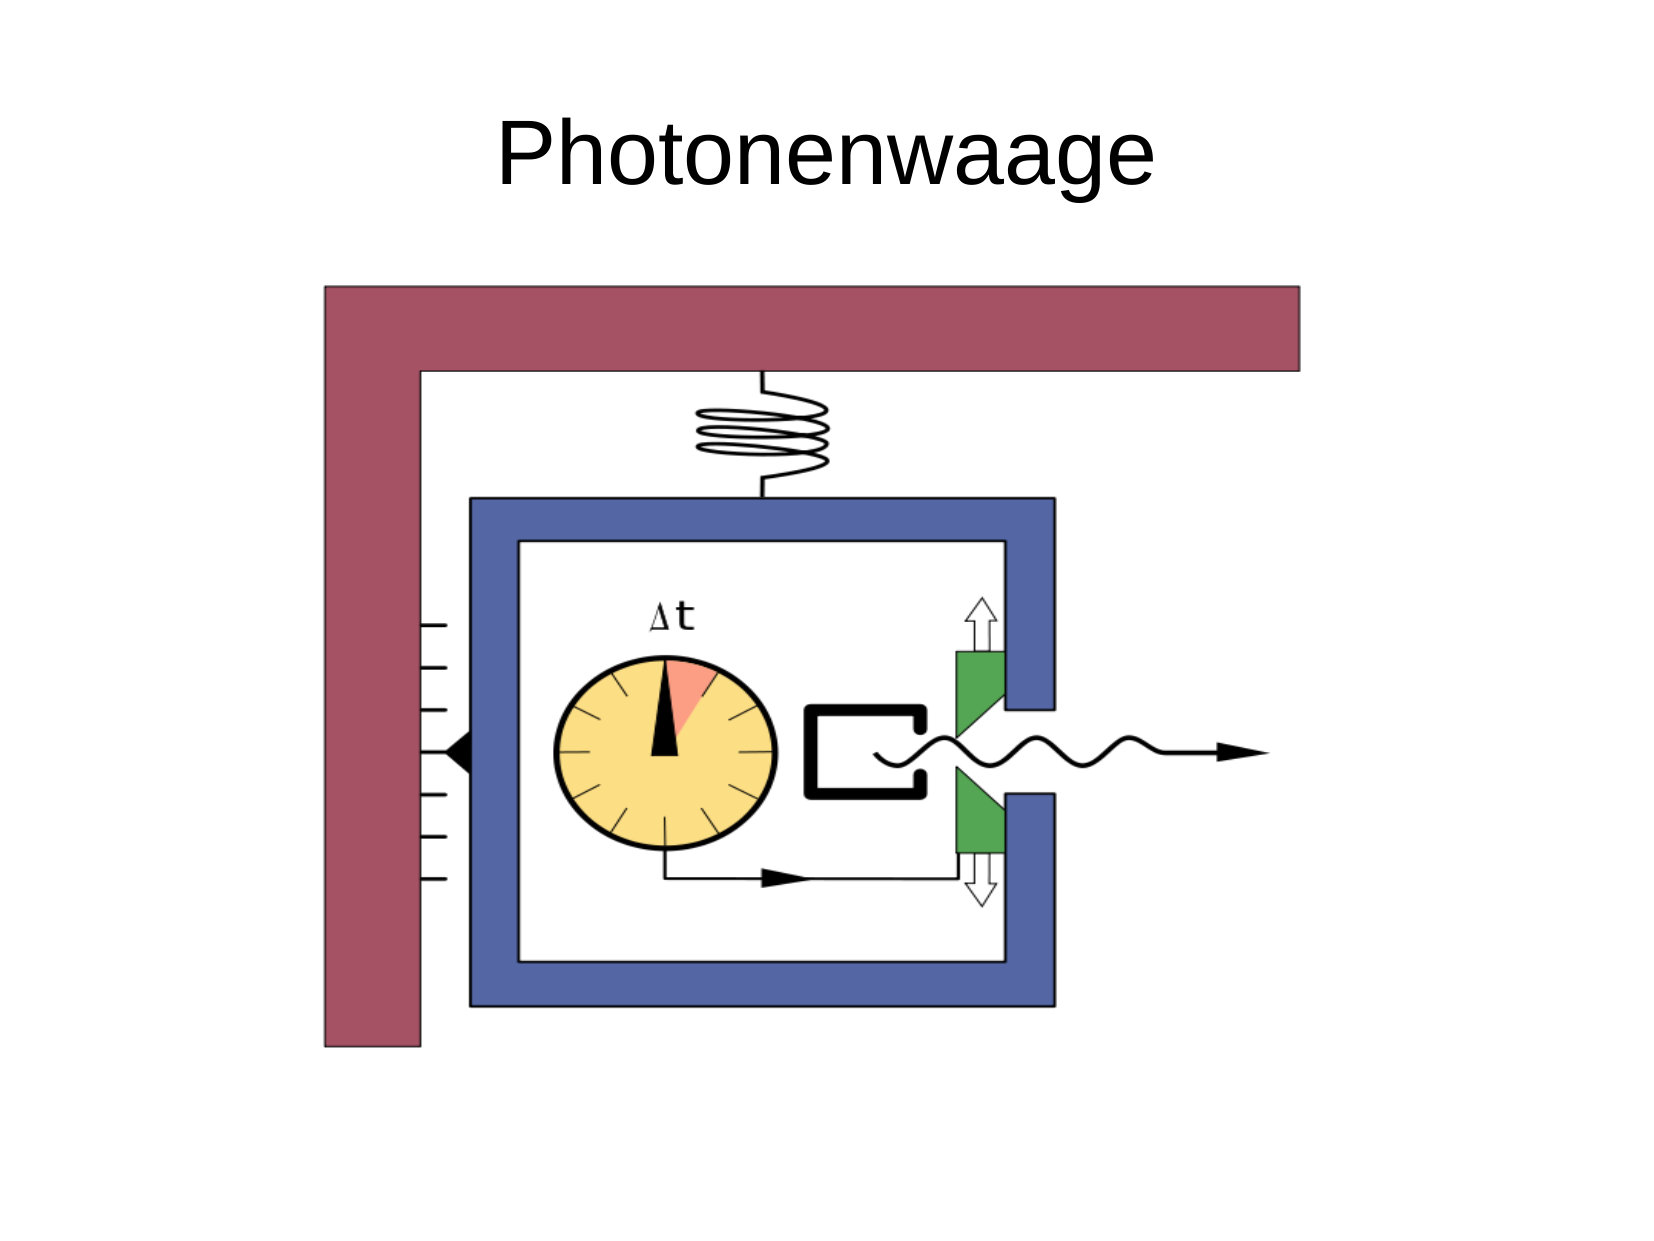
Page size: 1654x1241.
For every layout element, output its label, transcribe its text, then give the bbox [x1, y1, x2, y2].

picture [259, 215, 1347, 1158]
title Photonenwaage [82, 49, 1571, 257]
